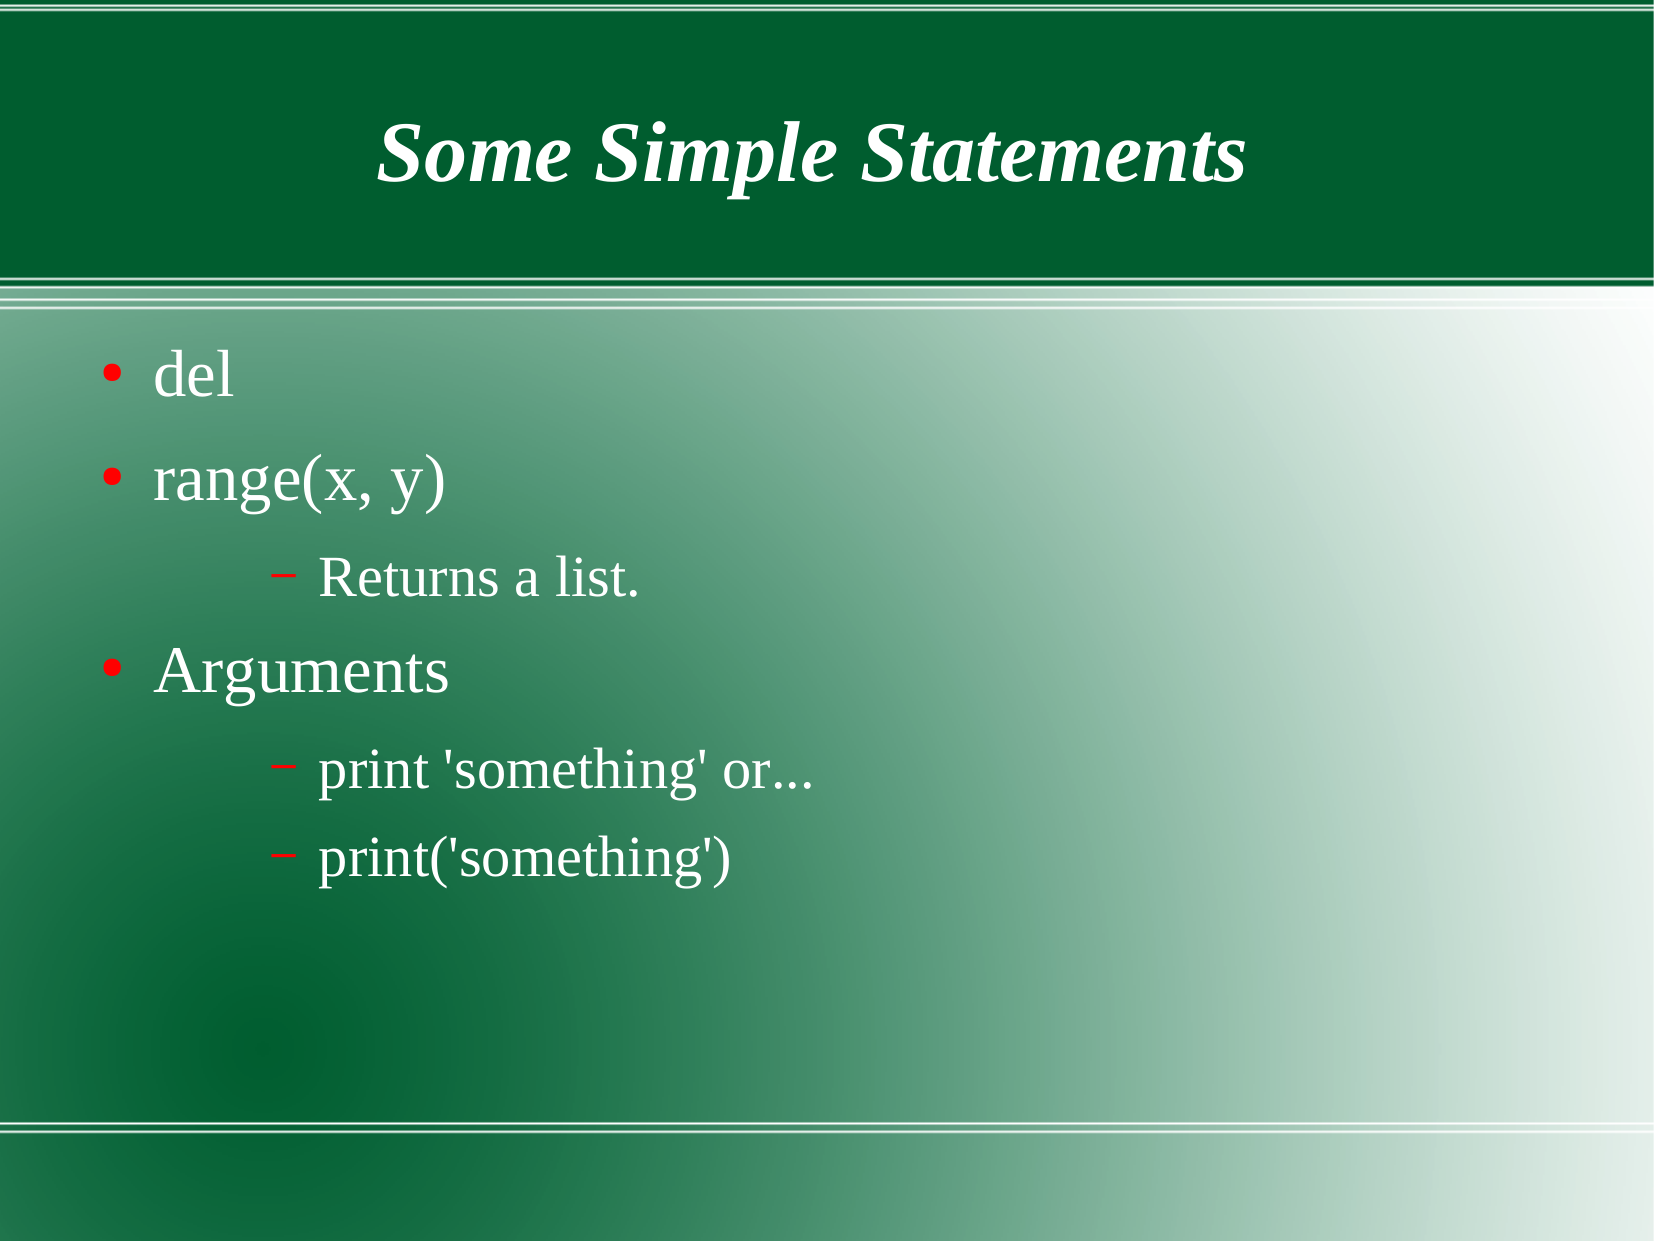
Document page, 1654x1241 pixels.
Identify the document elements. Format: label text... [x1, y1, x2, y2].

picture [0, 0, 1654, 1241]
list del range(x, y) Returns a list. Arguments print 'something' or... print('something') [82, 337, 1571, 1156]
title Some Simple Statements [82, 49, 1571, 257]
